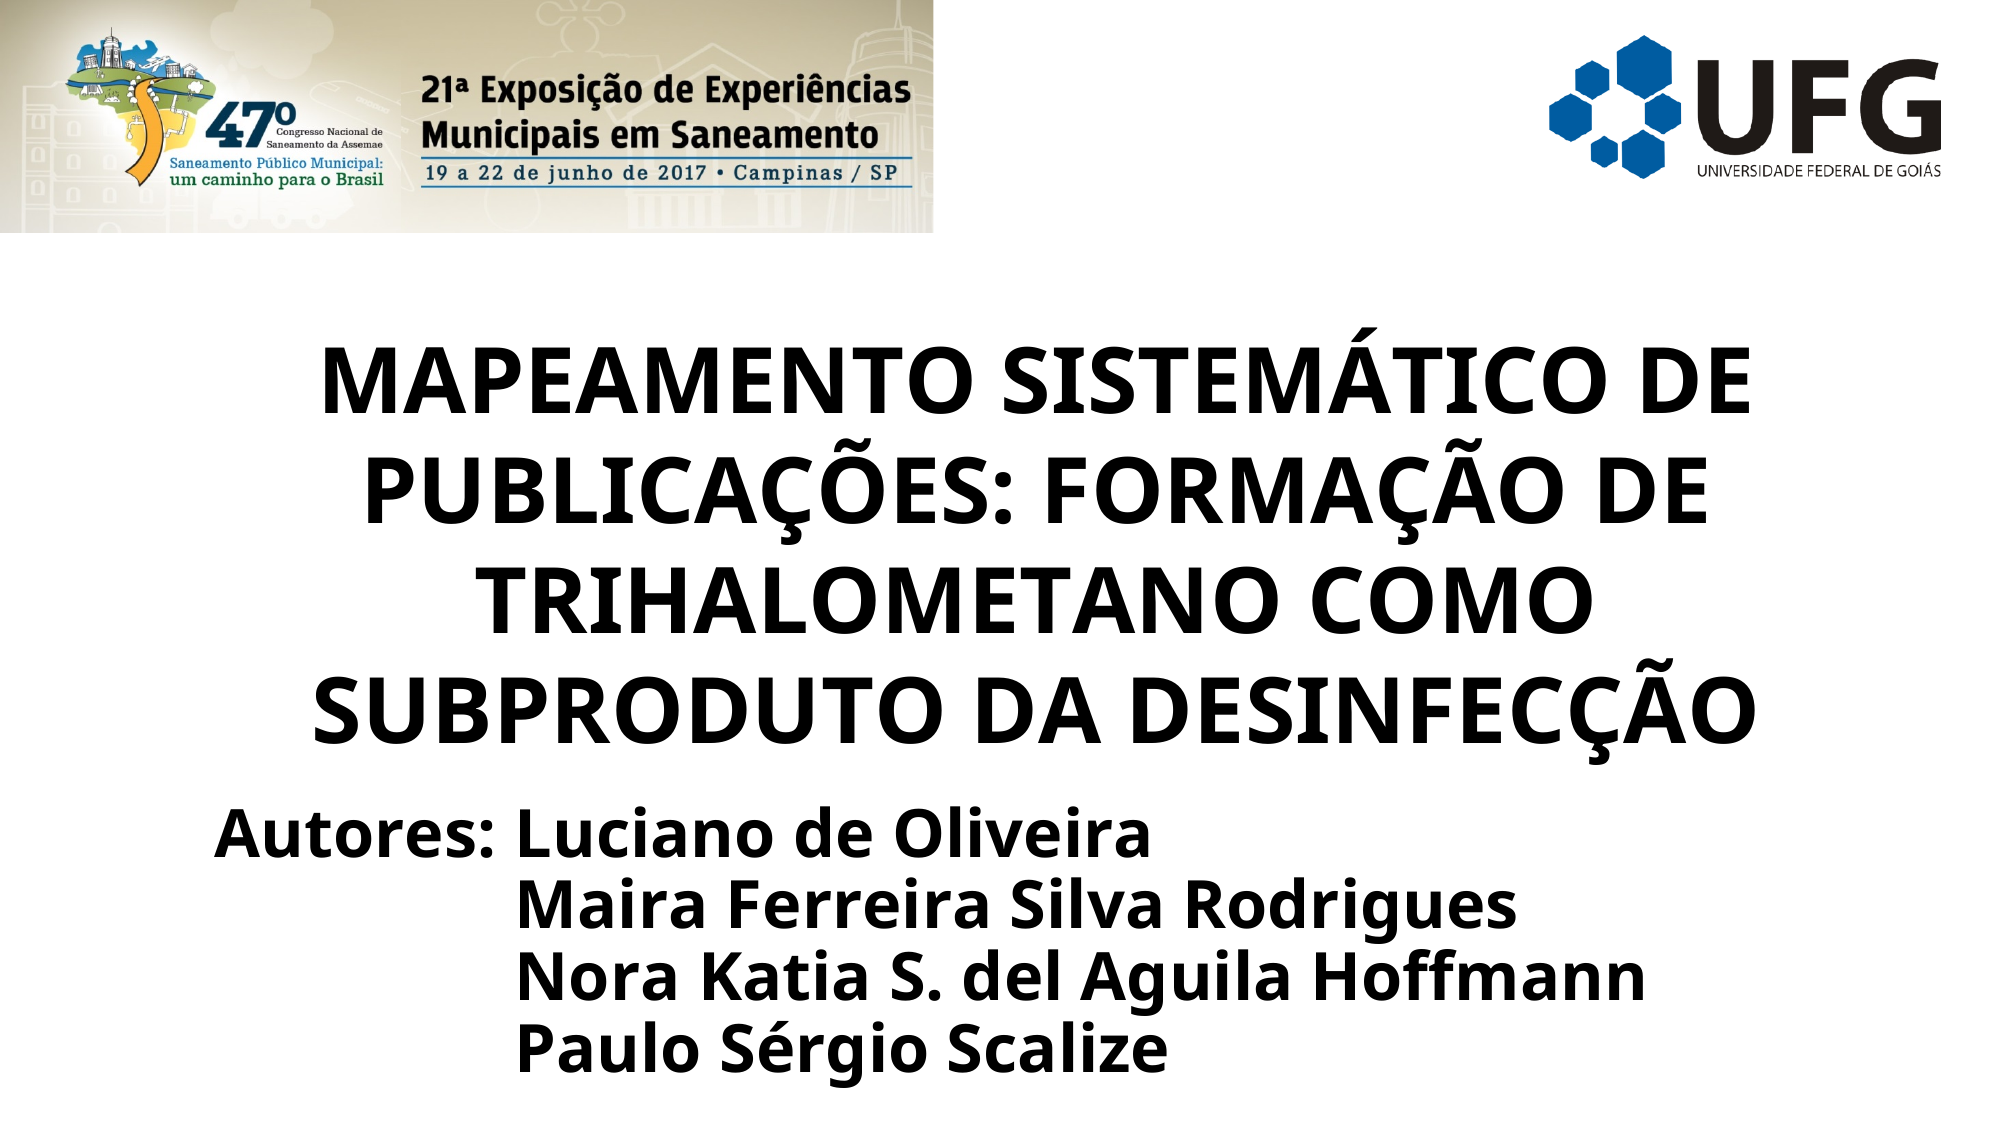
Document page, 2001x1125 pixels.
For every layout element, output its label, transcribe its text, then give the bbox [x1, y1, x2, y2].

subtitle Autores: Luciano de Oliveira Maira Ferreira Silva Rodrigues Nora Katia S. del Aguila Hoffmann Paulo Sérgio Scalize [199, 792, 2001, 1122]
picture [0, 0, 934, 233]
picture [1549, 35, 1941, 179]
title MAPEAMENTO SISTEMÁTICO DE PUBLICAÇÕES: FORMAÇÃO DE TRIHALOMETANO COMO SUBPRODUTO DA DESINFECÇÃO [133, 346, 1941, 739]
